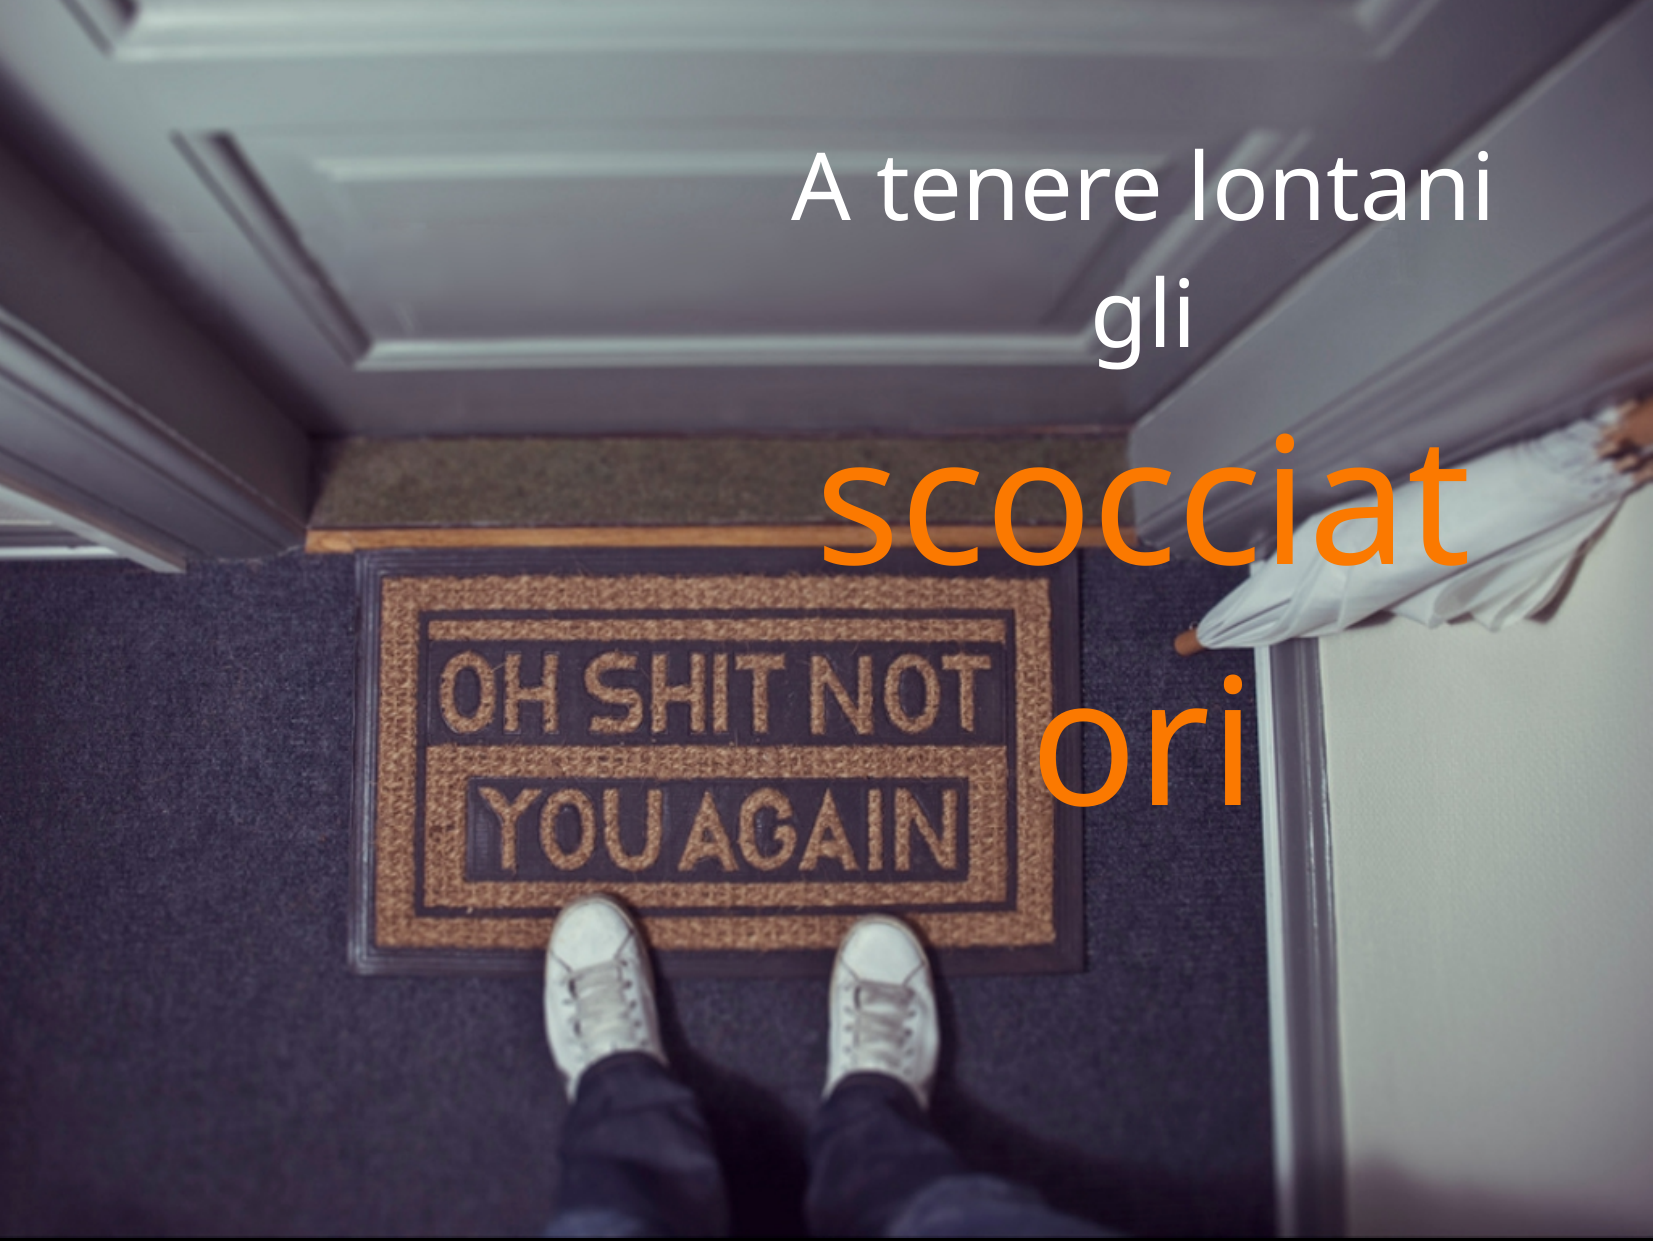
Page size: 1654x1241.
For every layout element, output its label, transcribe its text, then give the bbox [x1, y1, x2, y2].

picture [0, 0, 1653, 1238]
text_box A tenere lontani gli scocciatori [750, 112, 1538, 120]
